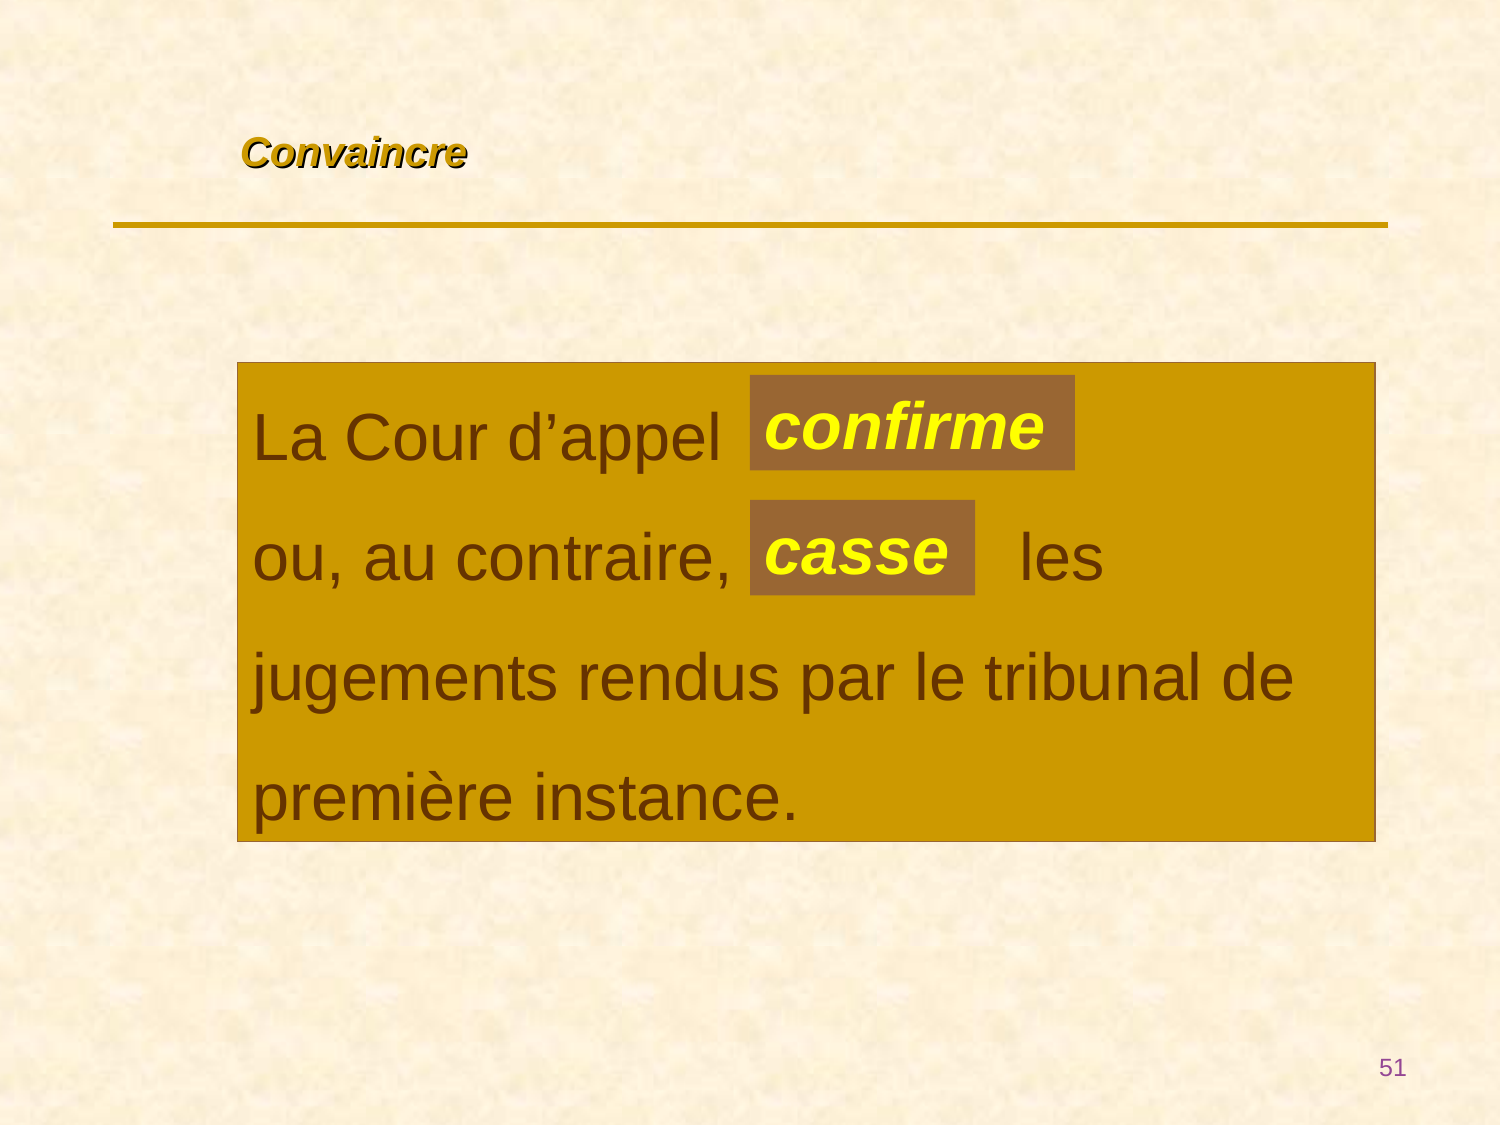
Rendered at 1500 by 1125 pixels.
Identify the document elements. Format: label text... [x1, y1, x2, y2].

text_box La Cour d’appel … ou, au contraire, … les jugements rendus par le tribunal de première instance. [237, 362, 1375, 842]
picture [0, 0, 1500, 1125]
text_box casse [750, 499, 976, 596]
text_box Convaincre [225, 116, 483, 183]
text_box confirme [749, 374, 1075, 471]
